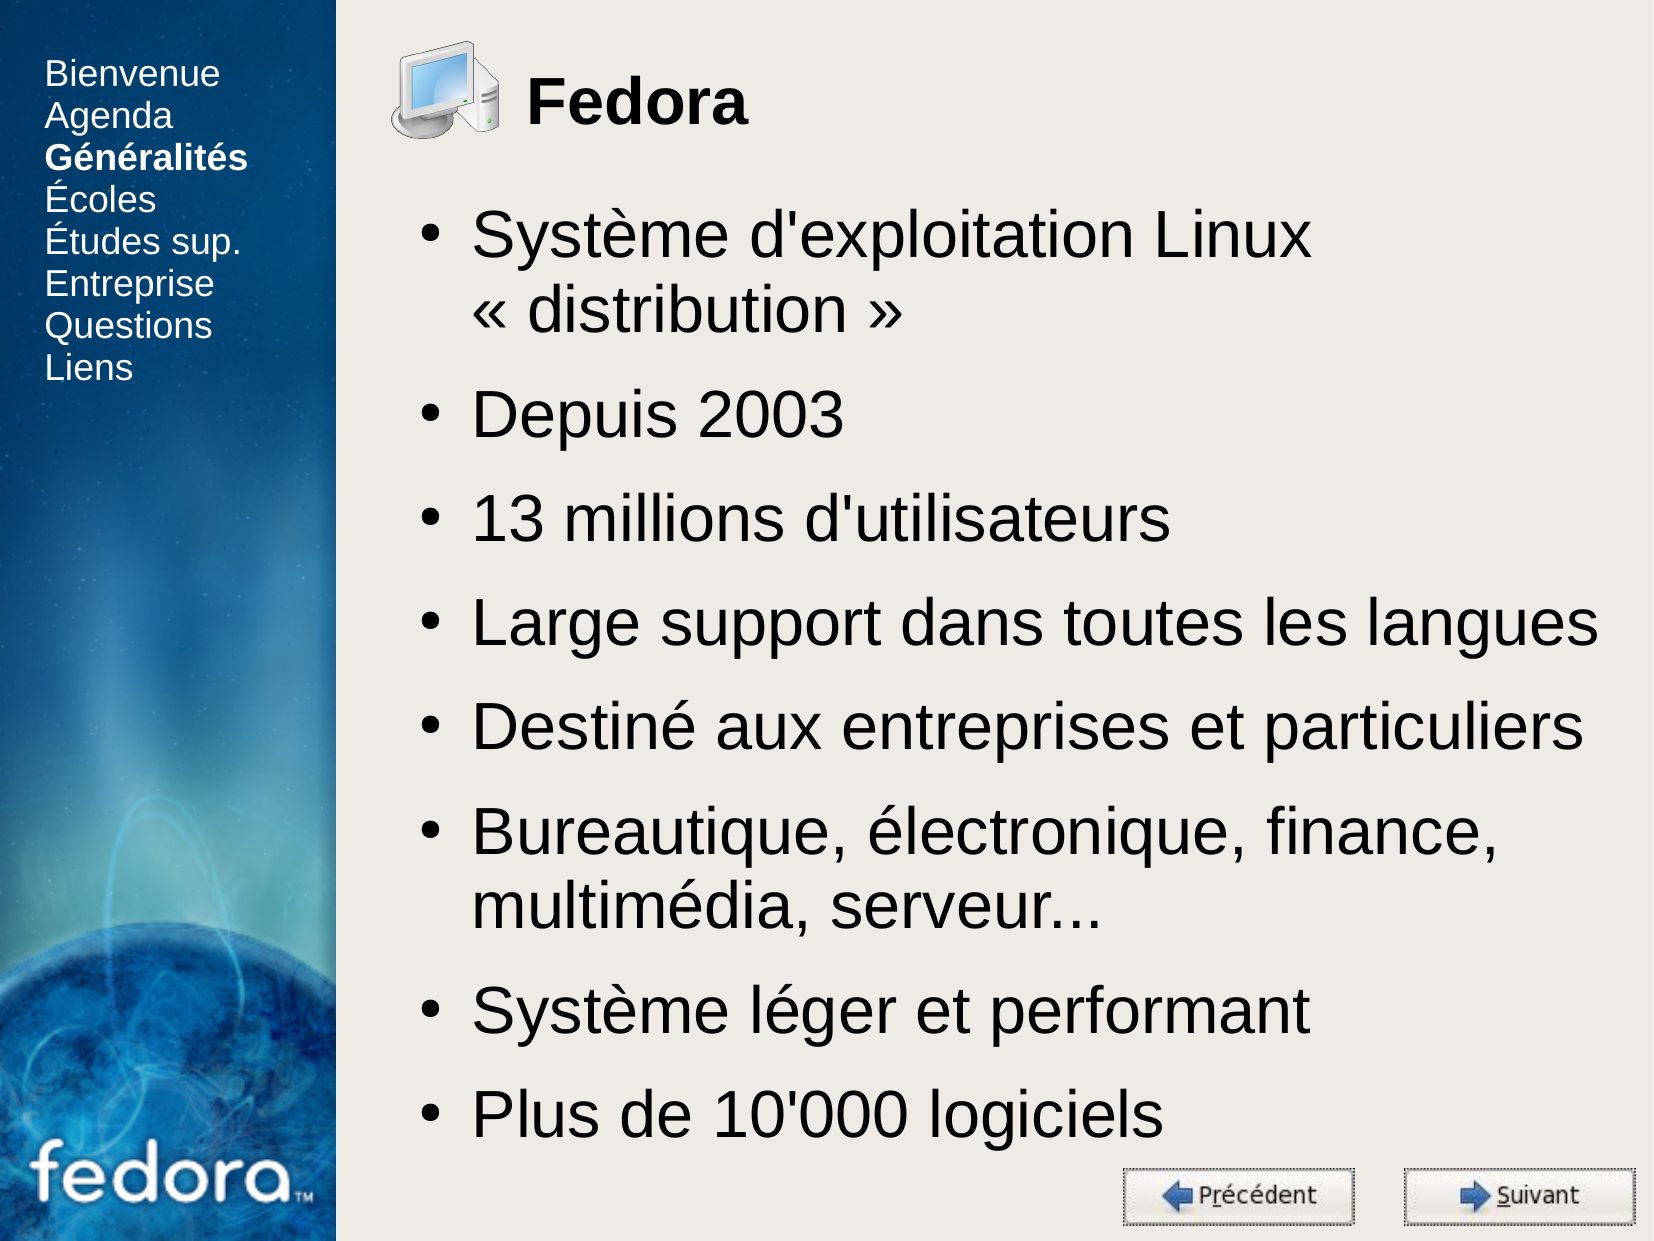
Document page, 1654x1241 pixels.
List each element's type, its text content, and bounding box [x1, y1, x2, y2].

text_box Fedora [511, 56, 1316, 147]
text_box Bienvenue Agenda Généralités Écoles Études sup. Entreprise Questions Liens [29, 45, 327, 397]
list Système d'exploitation Linux « distribution » Depuis 2003 13 millions d'utilisateurs Large support dans toutes les langues Destiné aux entreprises et particuliers Bureautique, électronique, finance, multimédia, serveur... Système léger et performant Plus de 10'000 logiciels [400, 197, 1617, 1152]
picture [0, 0, 1654, 1241]
